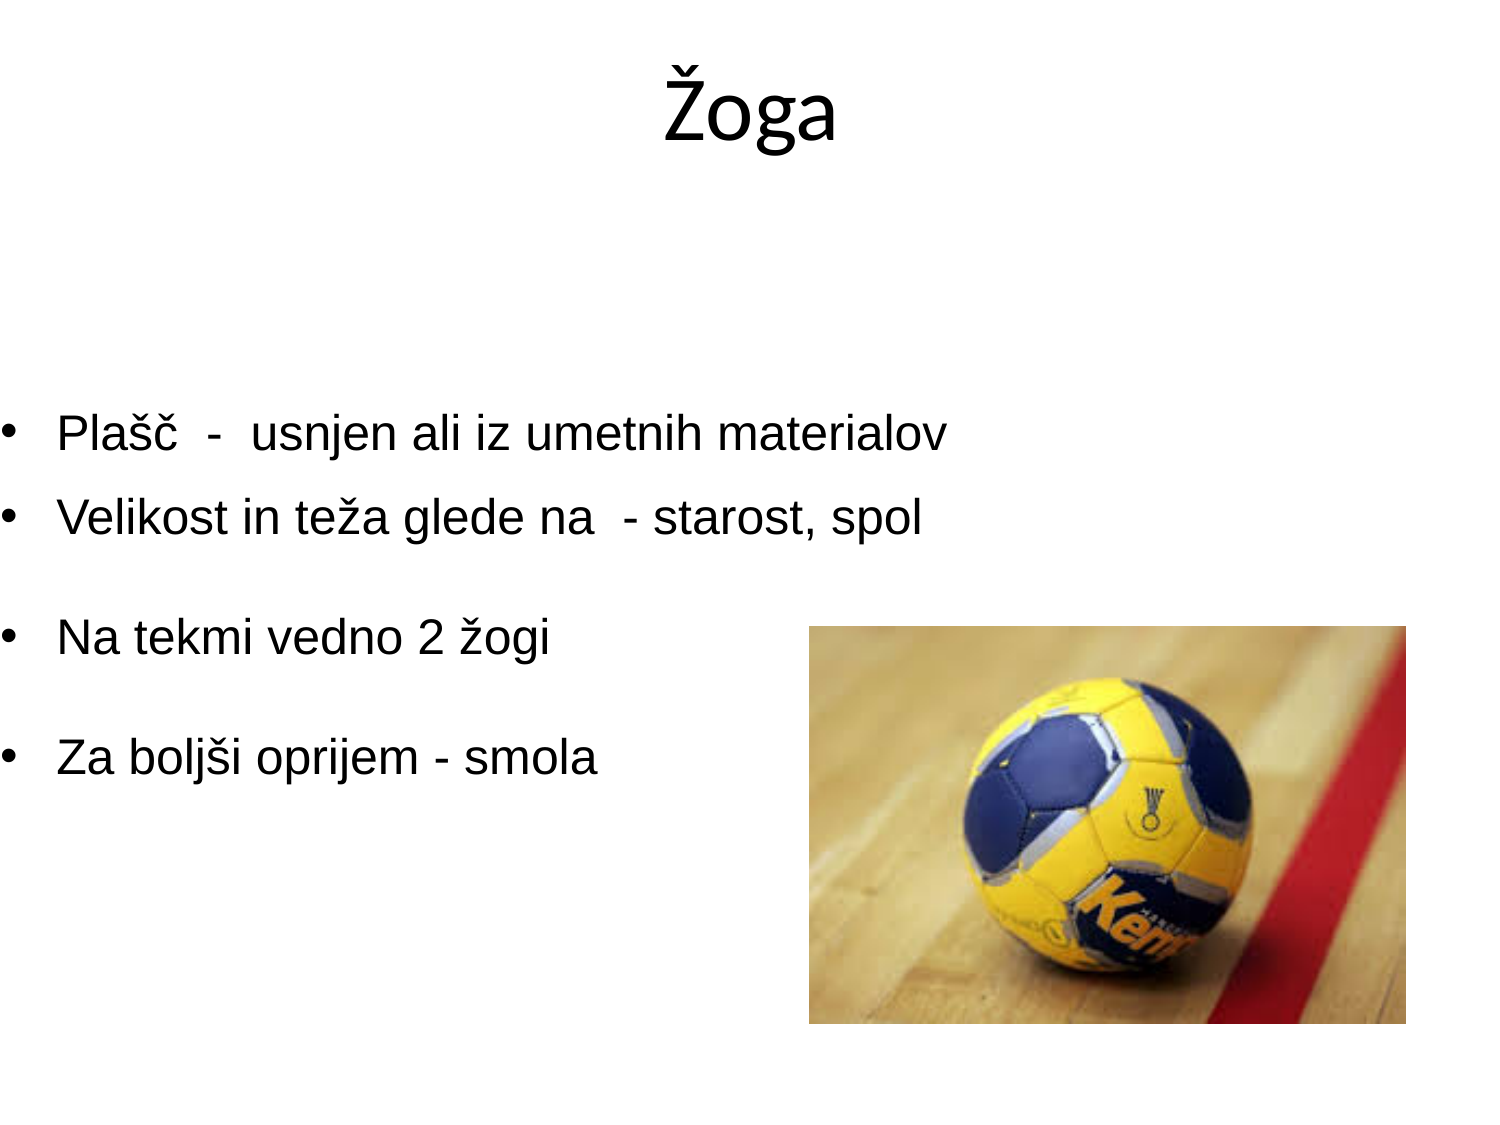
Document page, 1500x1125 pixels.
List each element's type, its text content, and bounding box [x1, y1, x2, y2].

picture [809, 626, 1406, 1024]
title Žoga [76, 10, 1427, 198]
text_box Plašč - usnjen ali iz umetnih materialov Velikost in teža glede na - starost, spol Na tekmi vedno 2 žogi Za boljši oprijem - smola [0, 399, 1467, 853]
